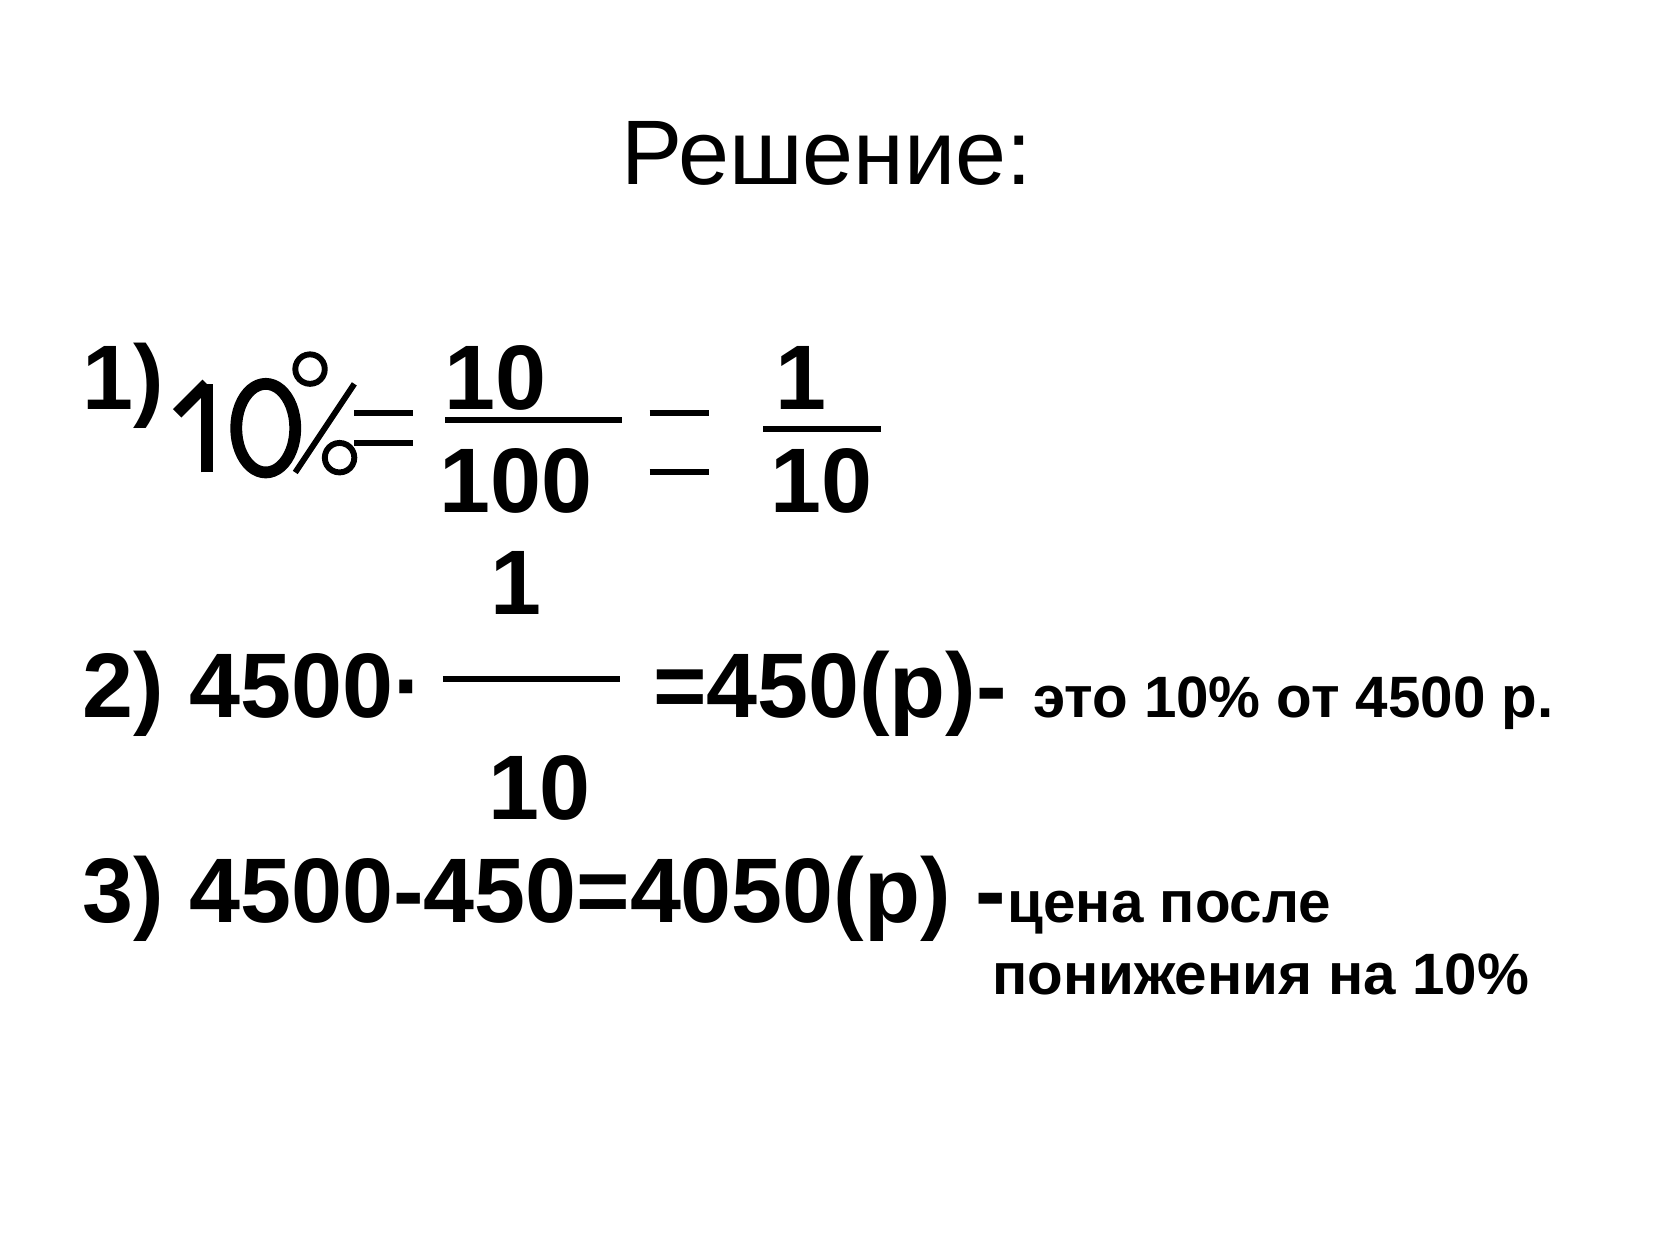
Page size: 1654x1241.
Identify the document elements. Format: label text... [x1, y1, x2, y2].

text_box [295, 354, 325, 384]
title Решение: [82, 56, 1571, 250]
text_box [236, 383, 296, 473]
text_box [324, 442, 355, 473]
subtitle 1) 10 1 100 10 1 2) 4500· =450(р)- это 10% от 4500 р. 10 3) 4500-450=4050(р) -цена после понижения на 10% [82, 297, 1571, 1102]
